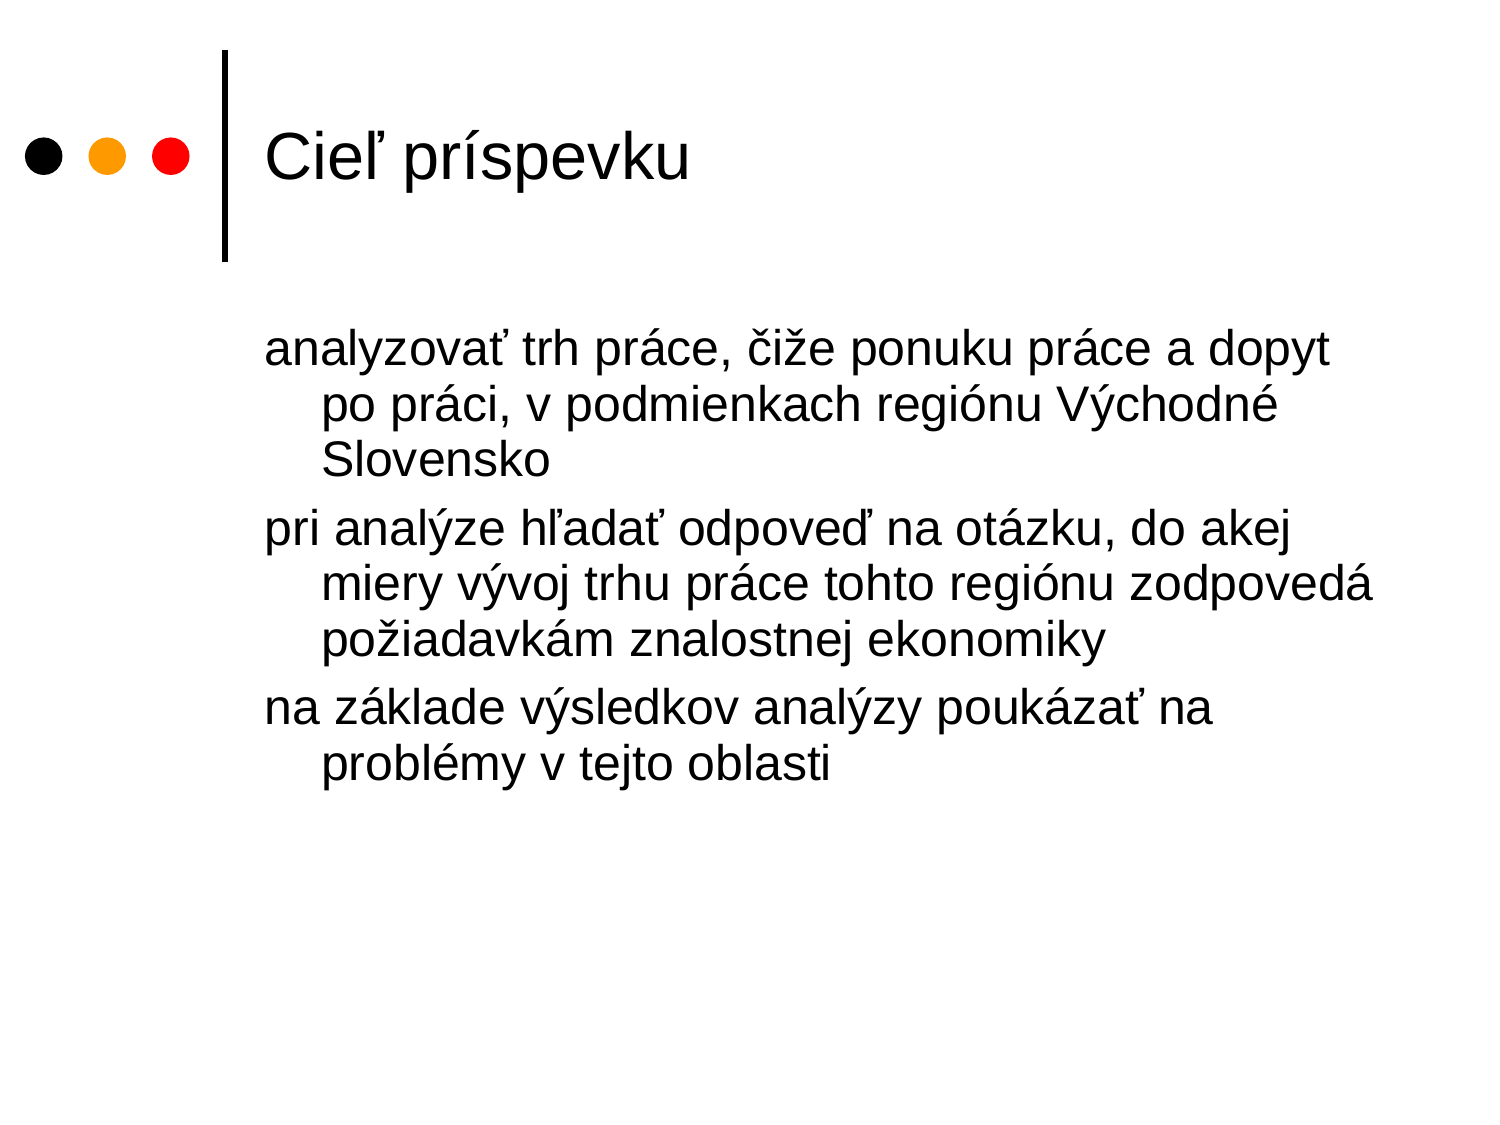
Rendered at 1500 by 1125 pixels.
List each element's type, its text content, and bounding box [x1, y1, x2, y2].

title Cieľ príspevku [249, 31, 1401, 282]
list analyzovať trh práce, čiže ponuku práce a dopyt po práci, v podmienkach regiónu Východné Slovensko pri analýze hľadať odpoveď na otázku, do akej miery vývoj trhu práce tohto regiónu zodpovedá požiadavkám znalostnej ekonomiky na základe výsledkov analýzy poukázať na problémy v tejto oblasti [249, 312, 1401, 988]
